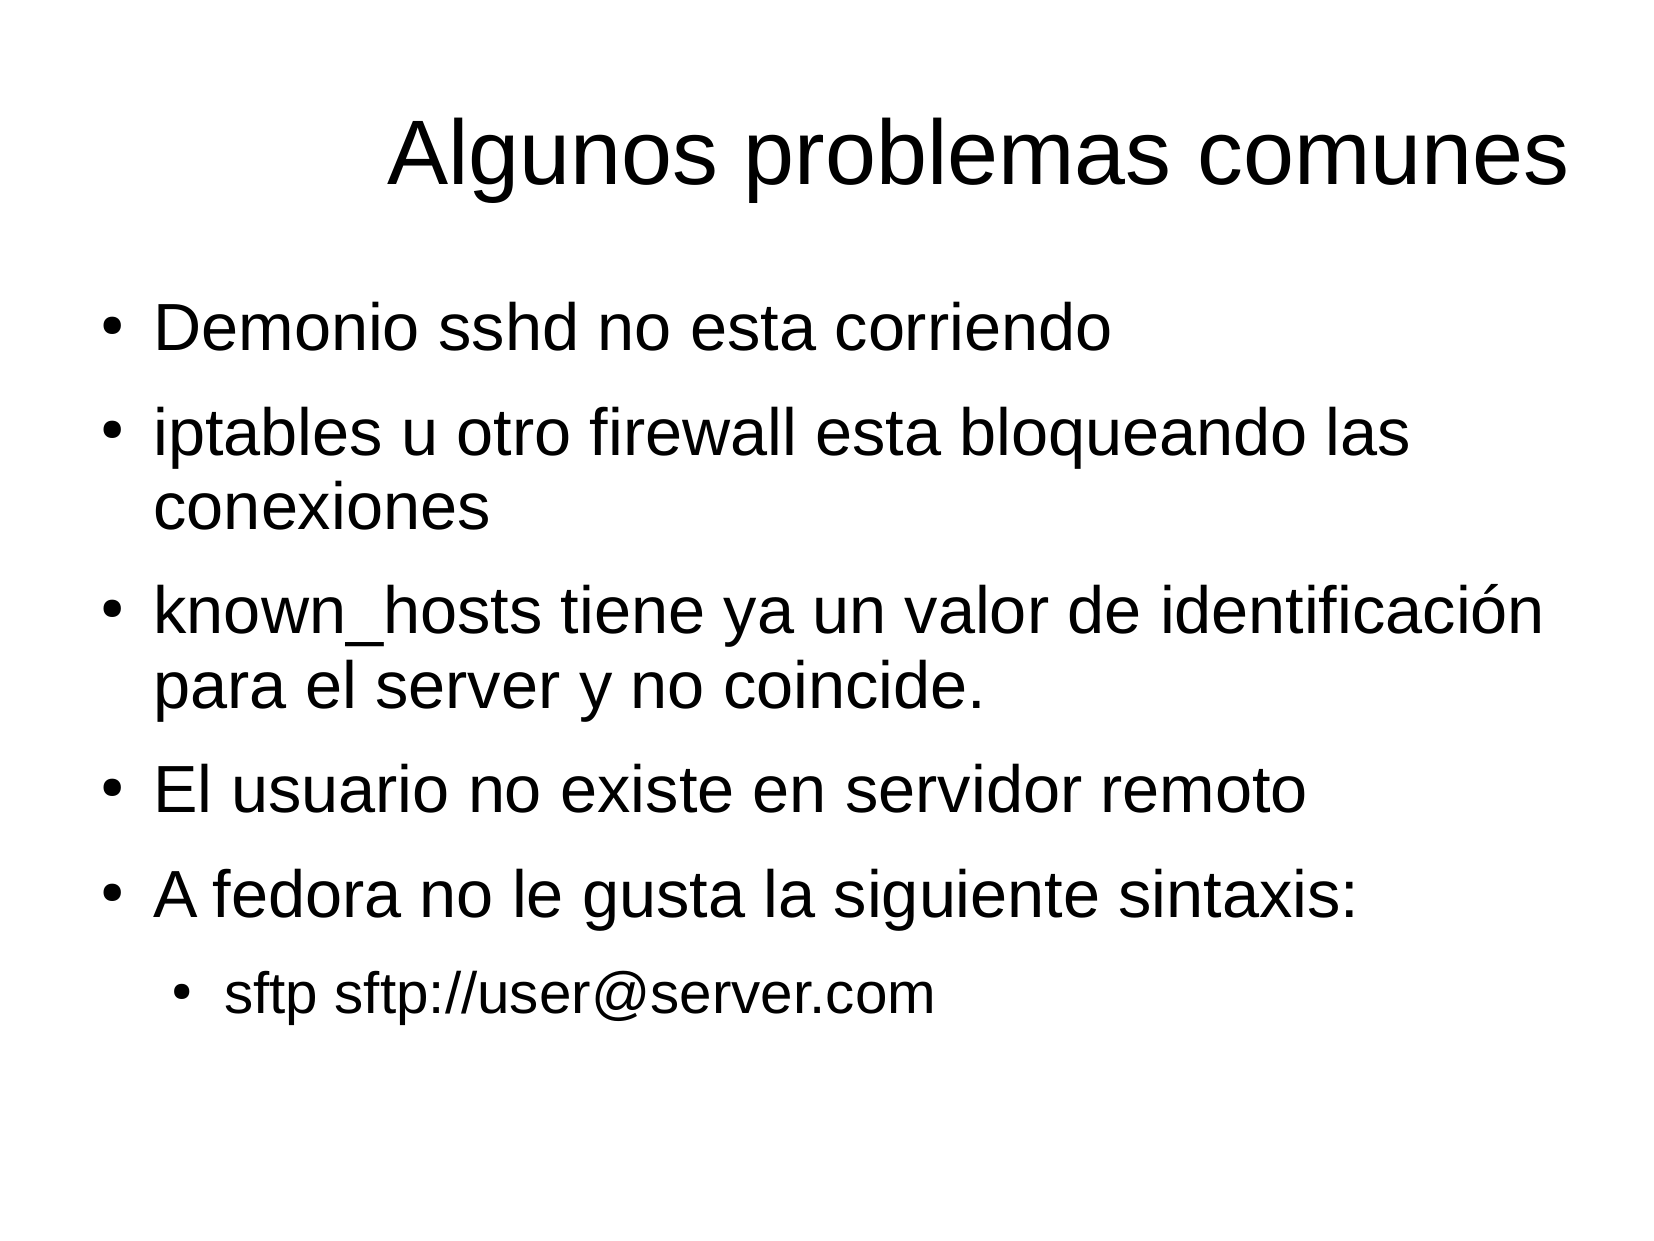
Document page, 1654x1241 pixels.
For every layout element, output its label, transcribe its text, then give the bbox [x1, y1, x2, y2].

list Demonio sshd no esta corriendo iptables u otro firewall esta bloqueando las conexiones known_hosts tiene ya un valor de identificación para el server y no coincide. El usuario no existe en servidor remoto A fedora no le gusta la siguiente sintaxis: sftp sftp://user@server.com [82, 290, 1571, 1109]
title Algunos problemas comunes [82, 49, 1571, 257]
